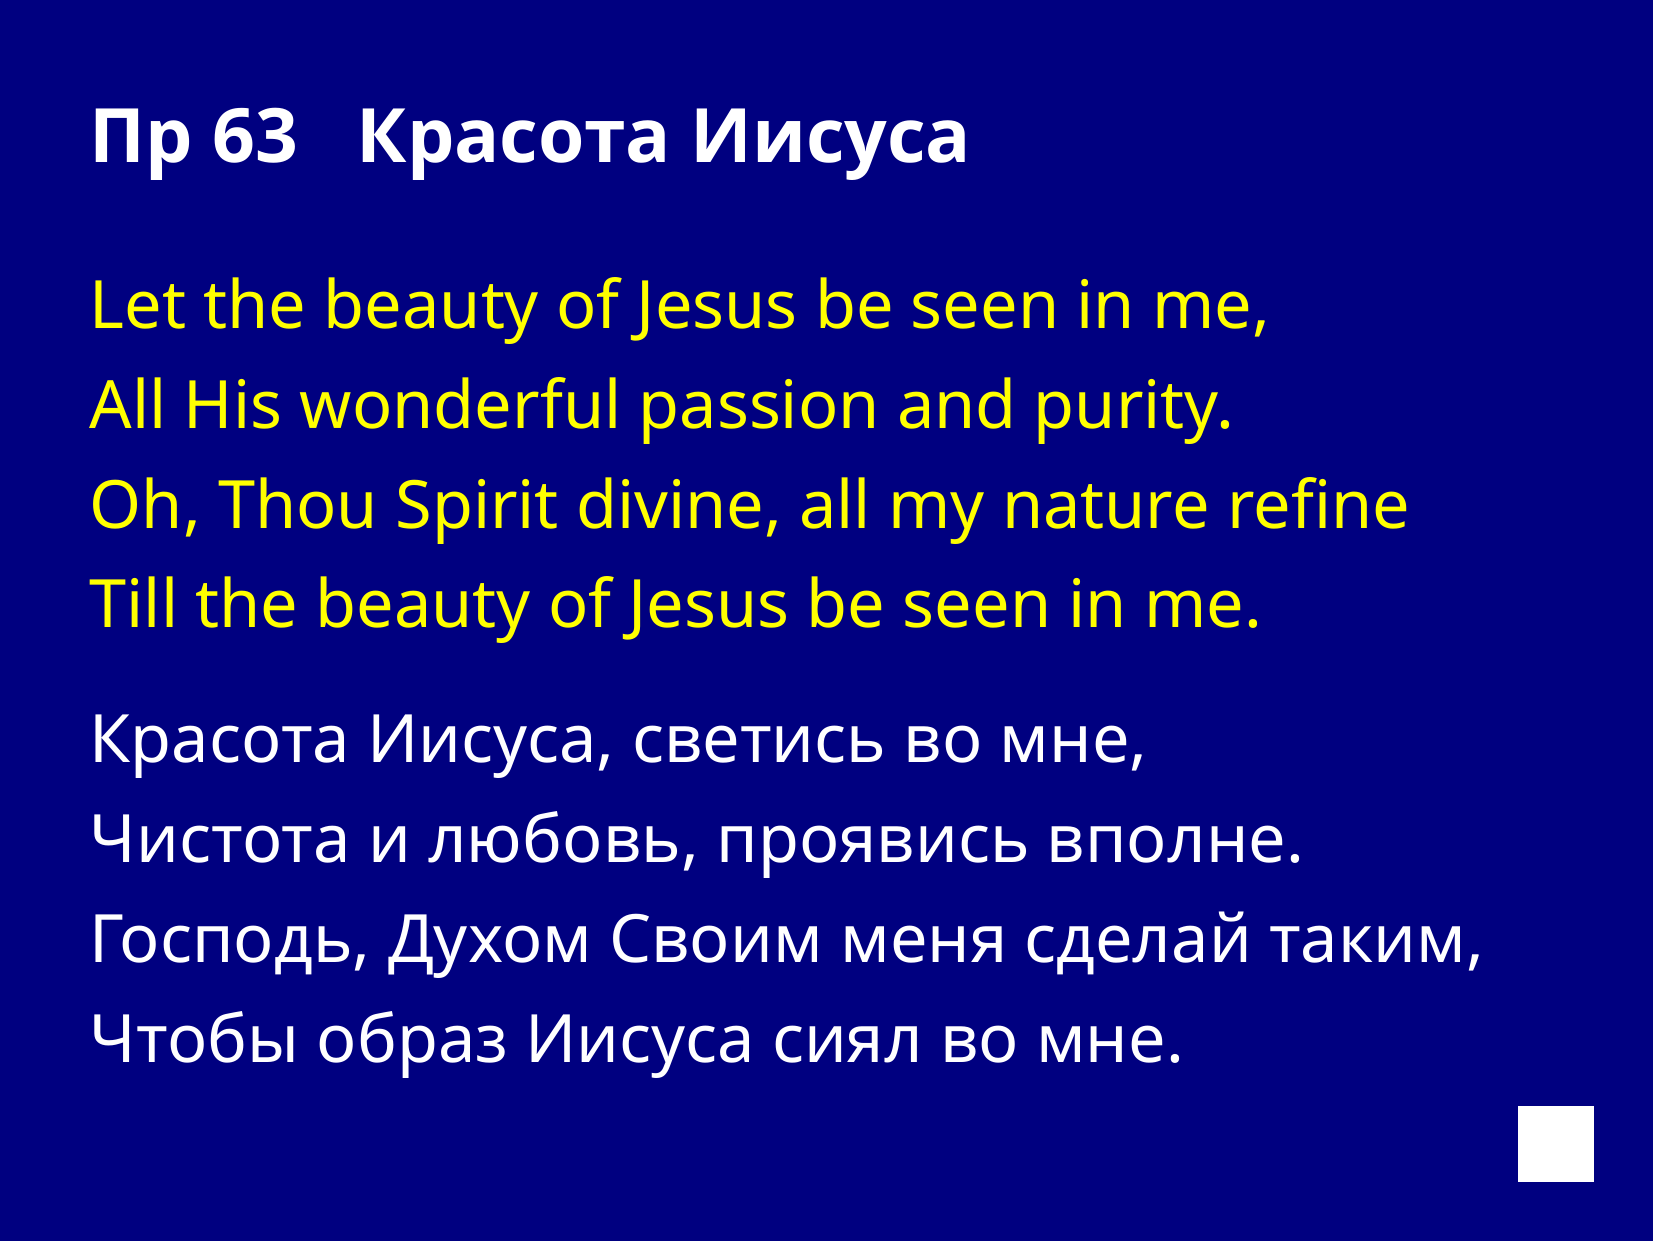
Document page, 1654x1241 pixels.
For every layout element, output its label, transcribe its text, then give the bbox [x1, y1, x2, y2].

text_box Пр 63 Красота Иисуса [75, 75, 1576, 188]
text_box Красота Иисуса, светись во мне, Чистота и любовь, проявись вполне. Господь, Духом Своим меня сделай таким, Чтобы образ Иисуса сиял во мне. [75, 675, 1651, 1163]
text_box Let the beauty of Jesus be seen in me, All His wonderful passion and purity. Oh, Thou Spirit divine, all my nature refine Till the beauty of Jesus be seen in me. [75, 150, 1651, 638]
text_box [1518, 1163, 1594, 1182]
